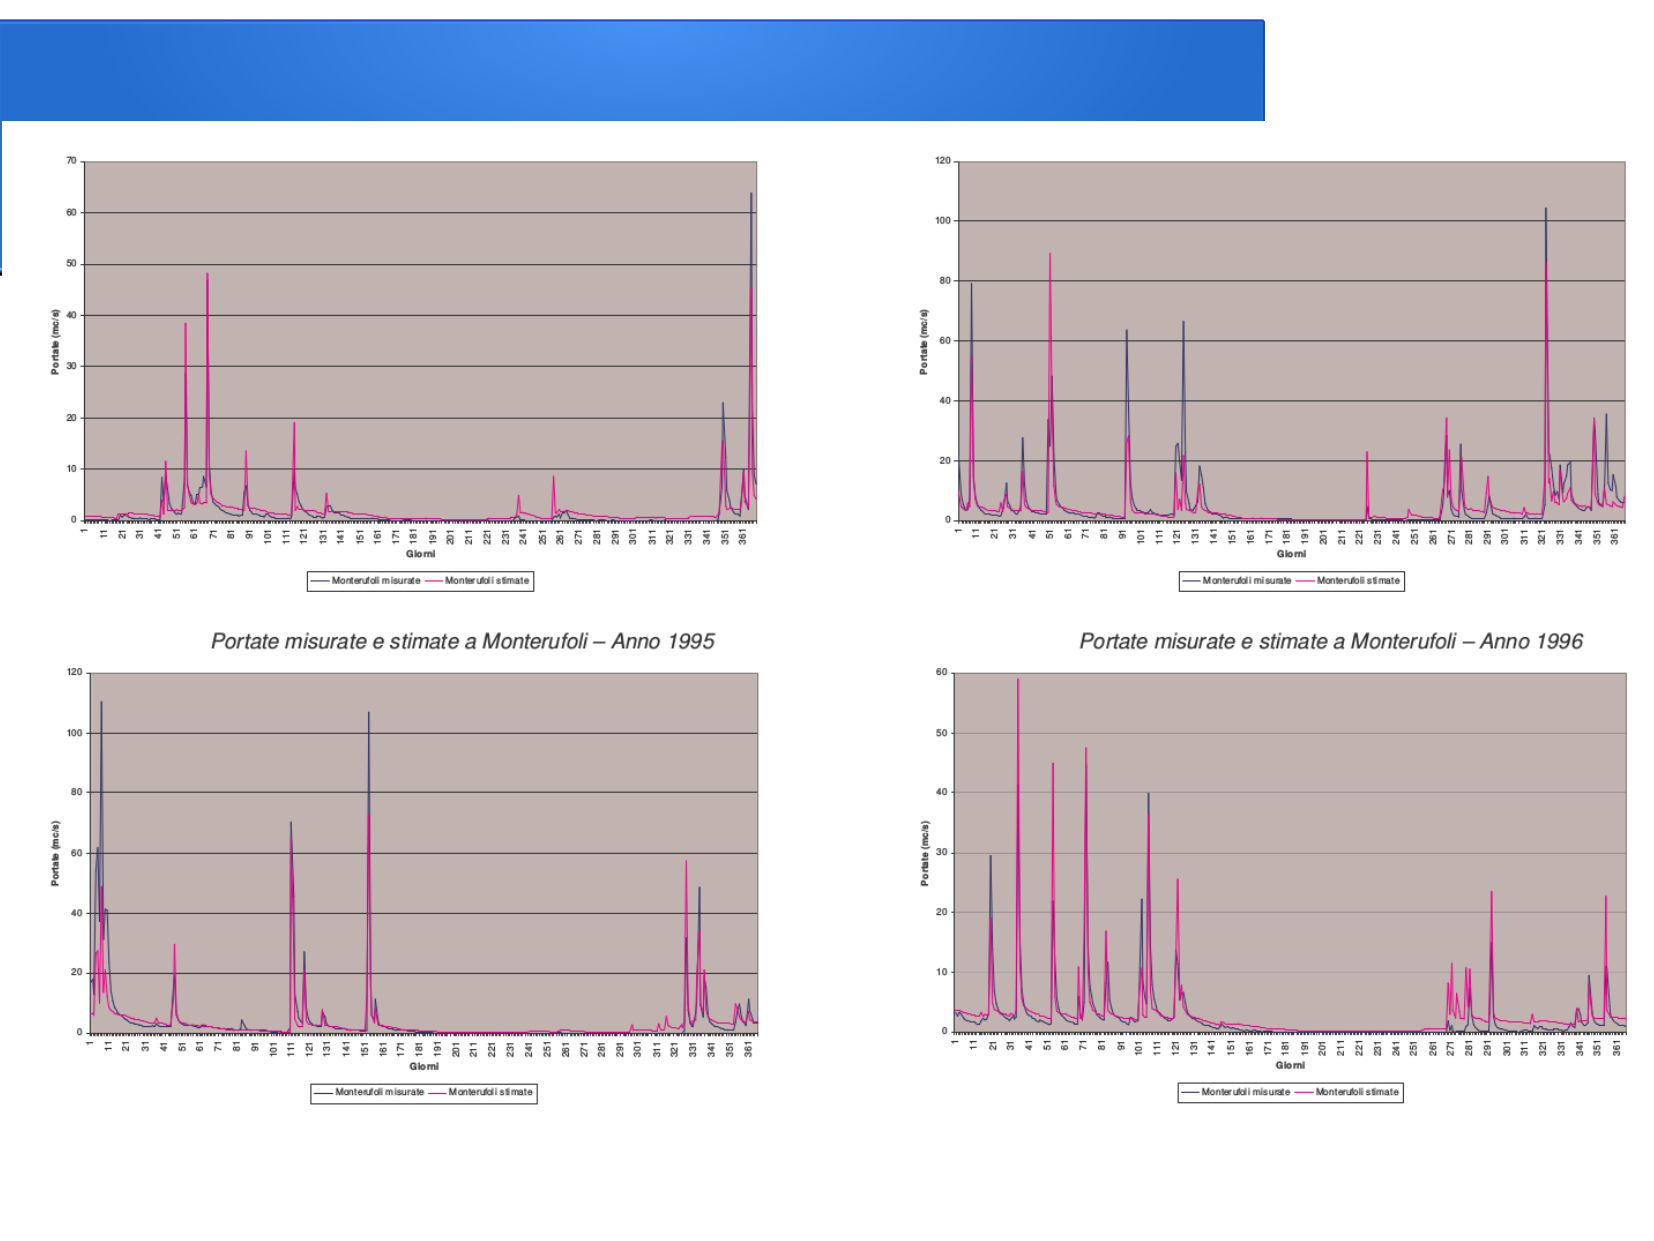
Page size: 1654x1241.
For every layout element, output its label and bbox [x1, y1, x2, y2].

picture [2, 121, 1654, 1123]
